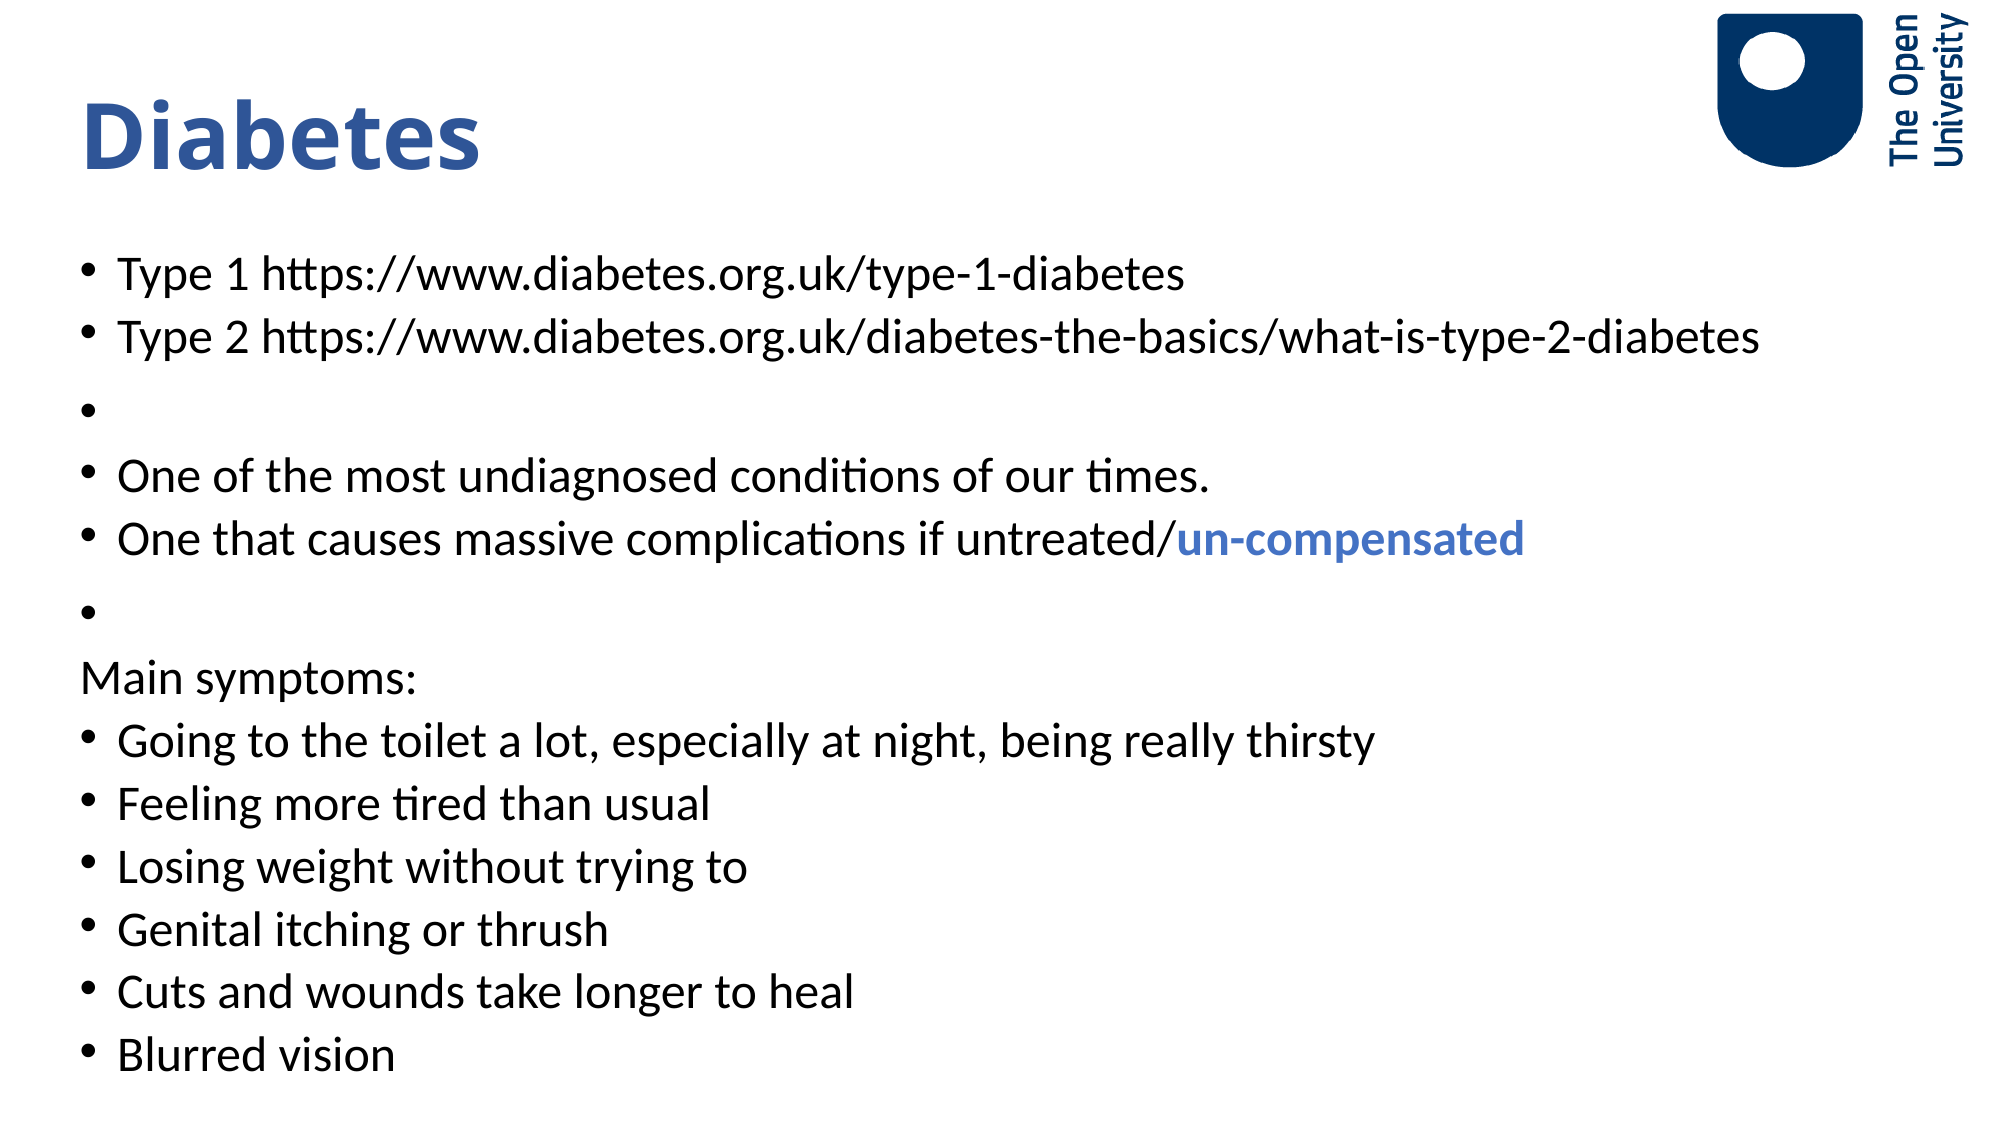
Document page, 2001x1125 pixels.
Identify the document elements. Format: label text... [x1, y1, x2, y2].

picture [1716, 10, 1971, 170]
title Diabetes [64, 31, 1790, 249]
list Type 1 https://www.diabetes.org.uk/type-1-diabetes Type 2 https://www.diabetes.org.uk/diabetes-the-basics/what-is-type-2-diabetes One of the most undiagnosed conditions of our times. One that causes massive complications if untreated/un-compensated Main symptoms: Going to the toilet a lot, especially at night, being really thirsty Feeling more tired than usual Losing weight without trying to Genital itching or thrush Cuts and wounds take longer to heal Blurred vision [64, 249, 1976, 1094]
